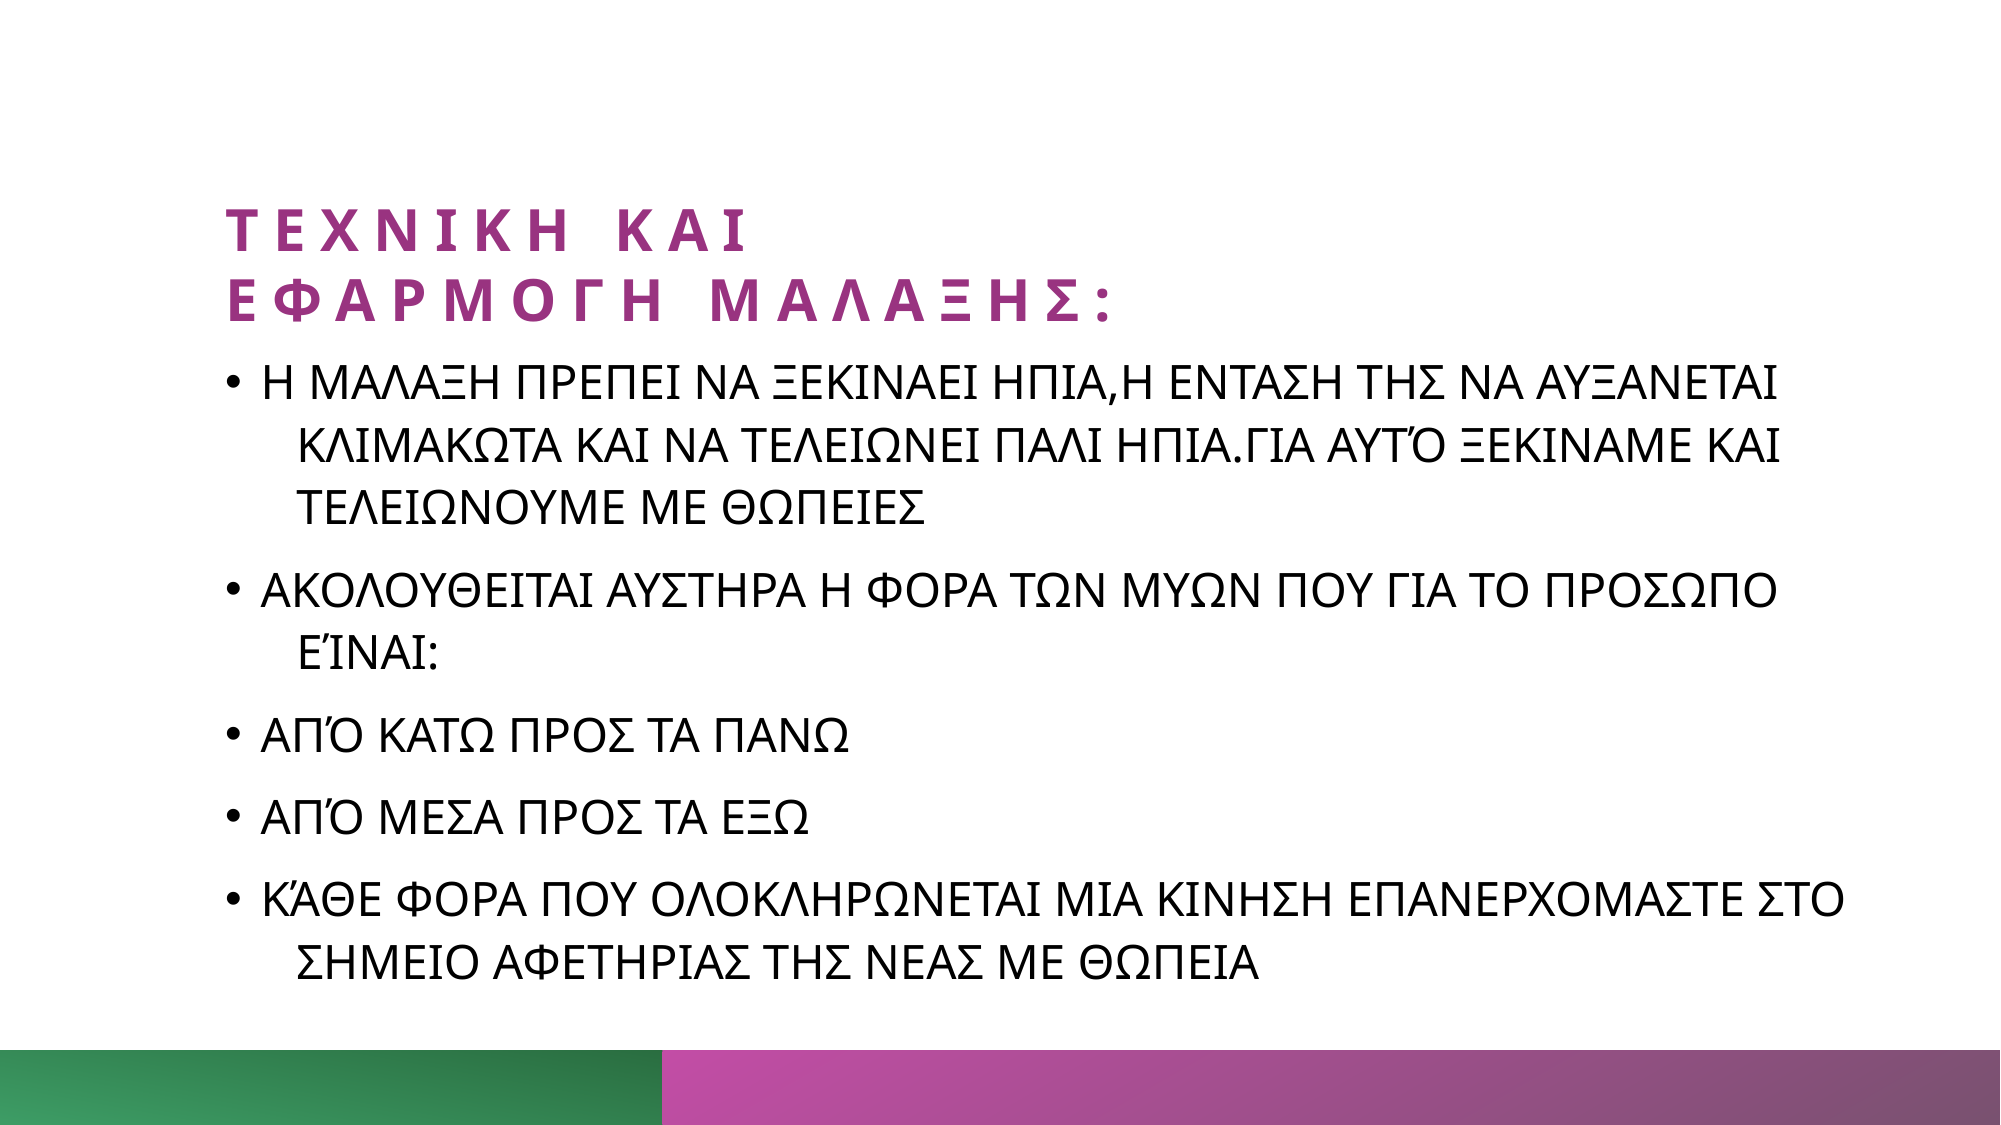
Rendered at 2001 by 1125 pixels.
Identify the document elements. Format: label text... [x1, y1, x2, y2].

list Η ΜΑΛΑΞΗ ΠΡΕΠΕΙ ΝΑ ΞΕΚΙΝΑΕΙ ΗΠΙΑ,Η ΕΝΤΑΣΗ ΤΗΣ ΝΑ ΑΥΞΑΝΕΤΑΙ ΚΛΙΜΑΚΩΤΑ ΚΑΙ ΝΑ ΤΕΛΕΙΩΝΕΙ ΠΑΛΙ ΗΠΙΑ.ΓΙΑ ΑΥΤΌ ΞΕΚΙΝΑΜΕ ΚΑΙ ΤΕΛΕΙΩΝΟΥΜΕ ΜΕ ΘΩΠΕΙΕΣ ΑΚΟΛΟΥΘΕΙΤΑΙ ΑΥΣΤΗΡΑ Η ΦΟΡΑ ΤΩΝ ΜΥΩΝ ΠΟΥ ΓΙΑ ΤΟ ΠΡΟΣΩΠΟ ΕΊΝΑΙ: ΑΠΌ ΚΑΤΩ ΠΡΟΣ ΤΑ ΠΑΝΩ ΑΠΌ ΜΕΣΑ ΠΡΟΣ ΤΑ ΕΞΩ ΚΆΘΕ ΦΟΡΑ ΠΟΥ ΟΛΟΚΛΗΡΩΝΕΤΑΙ ΜΙΑ ΚΙΝΗΣΗ ΕΠΑΝΕΡΧΟΜΑΣΤΕ ΣΤΟ ΣΗΜΕΙΟ ΑΦΕΤΗΡΙΑΣ ΤΗΣ ΝΕΑΣ ΜΕ ΘΩΠΕΙΑ [225, 346, 1906, 996]
title ΤΕΧΝΙΚΗ ΚΑΙ ΕΦΑΡΜΟΓΗ ΜΑΛΑΞΗΣ: [225, 167, 1135, 334]
